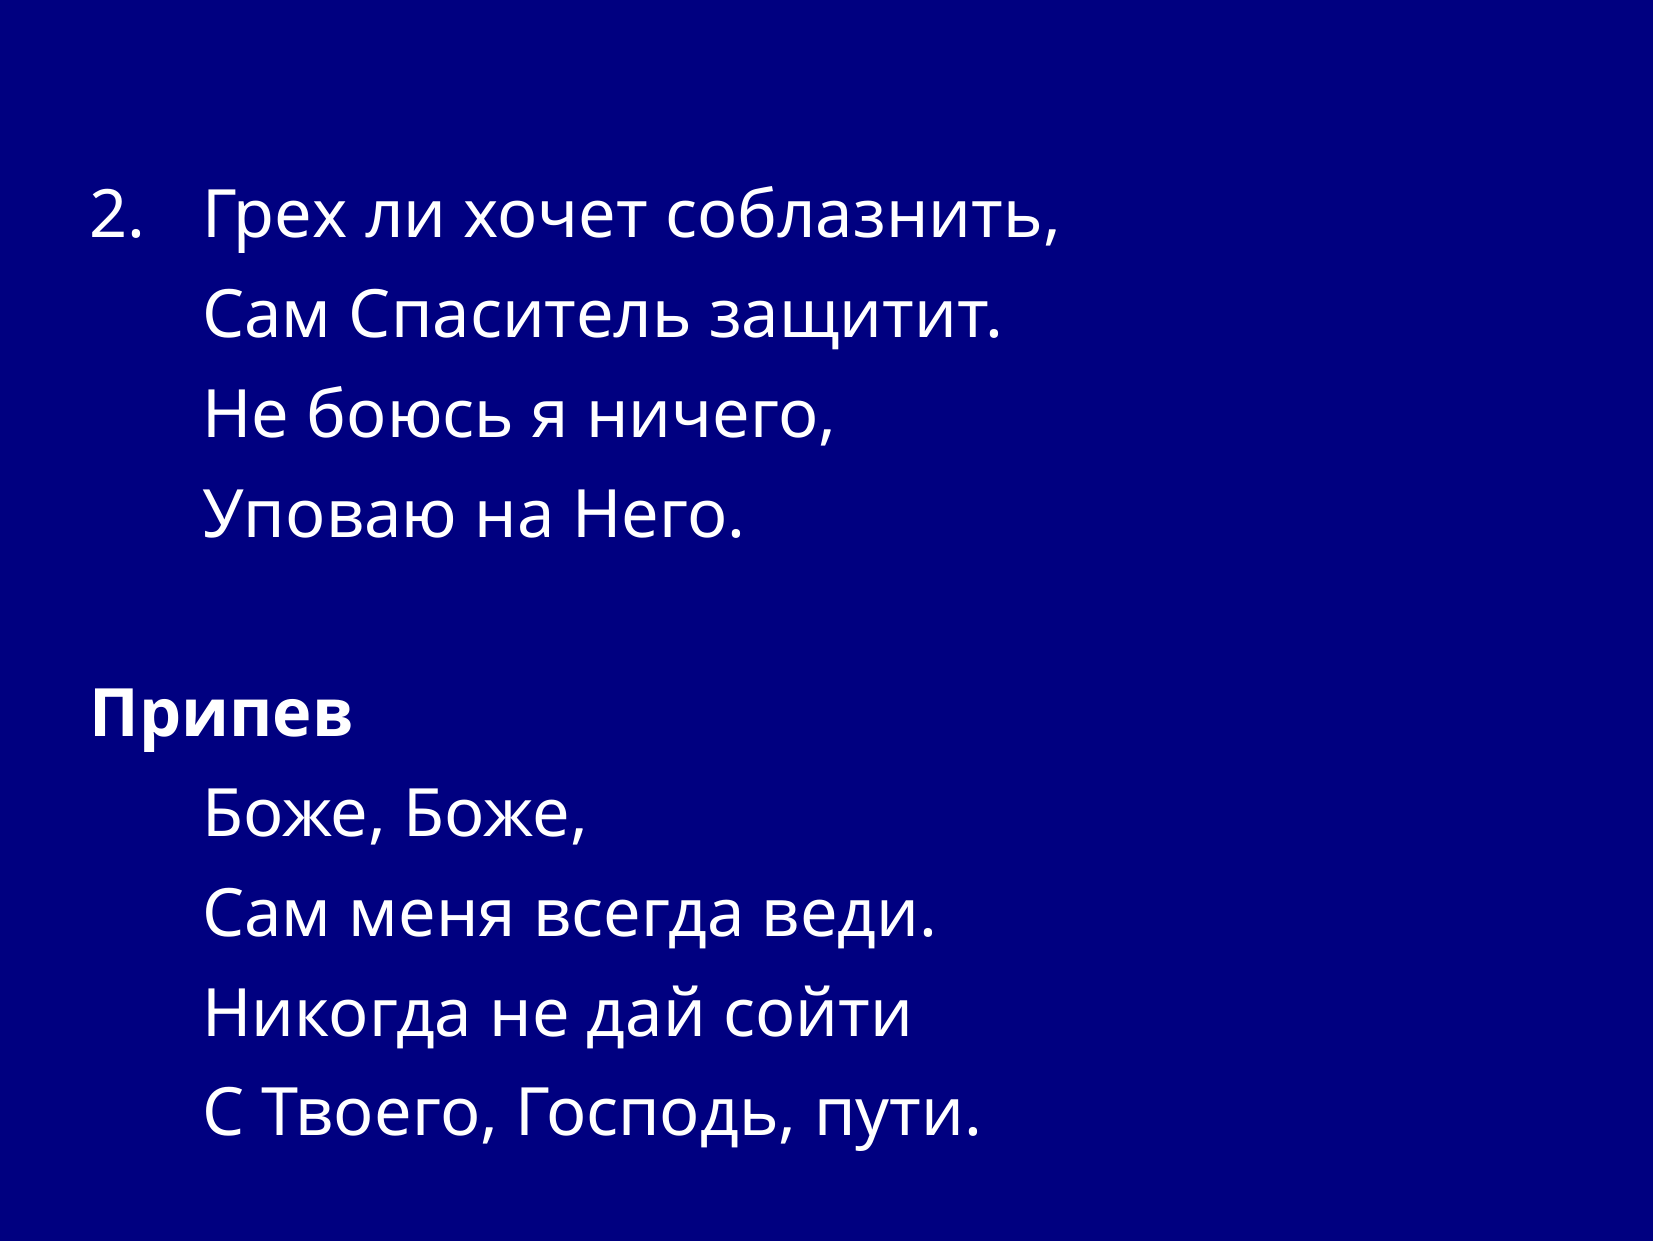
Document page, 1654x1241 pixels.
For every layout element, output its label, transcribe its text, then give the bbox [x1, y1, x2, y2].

text_box 2. Грех ли хочет соблазнить, Сам Спаситель защитит. Не боюсь я ничего, Уповаю на Него. Припев Боже, Боже, Сам меня всегда веди. Никогда не дай сойти С Твоего, Господь, пути. [75, 150, 1576, 1163]
